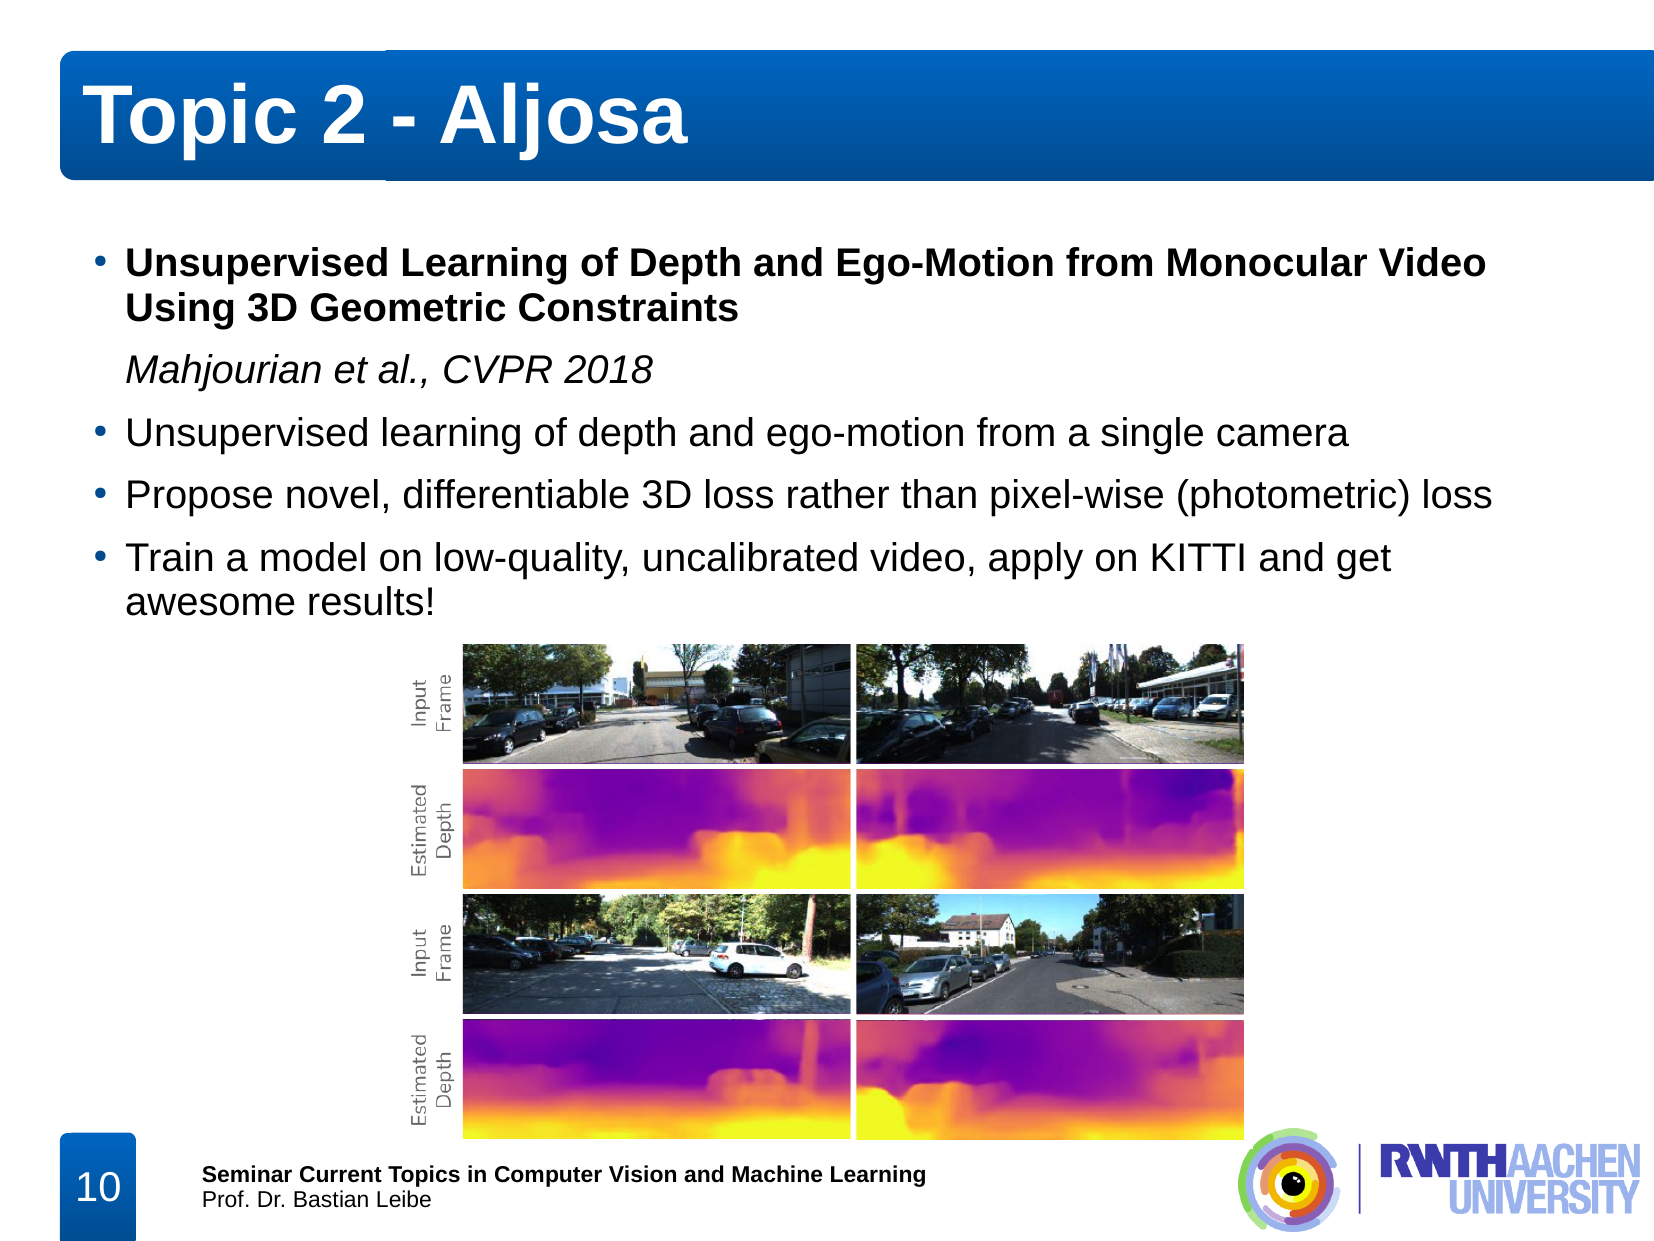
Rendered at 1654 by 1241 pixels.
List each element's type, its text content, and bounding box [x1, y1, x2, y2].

list Unsupervised Learning of Depth and Ego-Motion from Monocular Video Using 3D Geometric Constraints Mahjourian et al., CVPR 2018 Unsupervised learning of depth and ego-motion from a single camera Propose novel, differentiable 3D loss rather than pixel-wise (photometric) loss Train a model on low-quality, uncalibrated video, apply on KITTI and get awesome results! [82, 240, 1538, 661]
picture [394, 629, 1640, 1232]
title Topic 2 - Aljosa [82, 61, 1571, 168]
